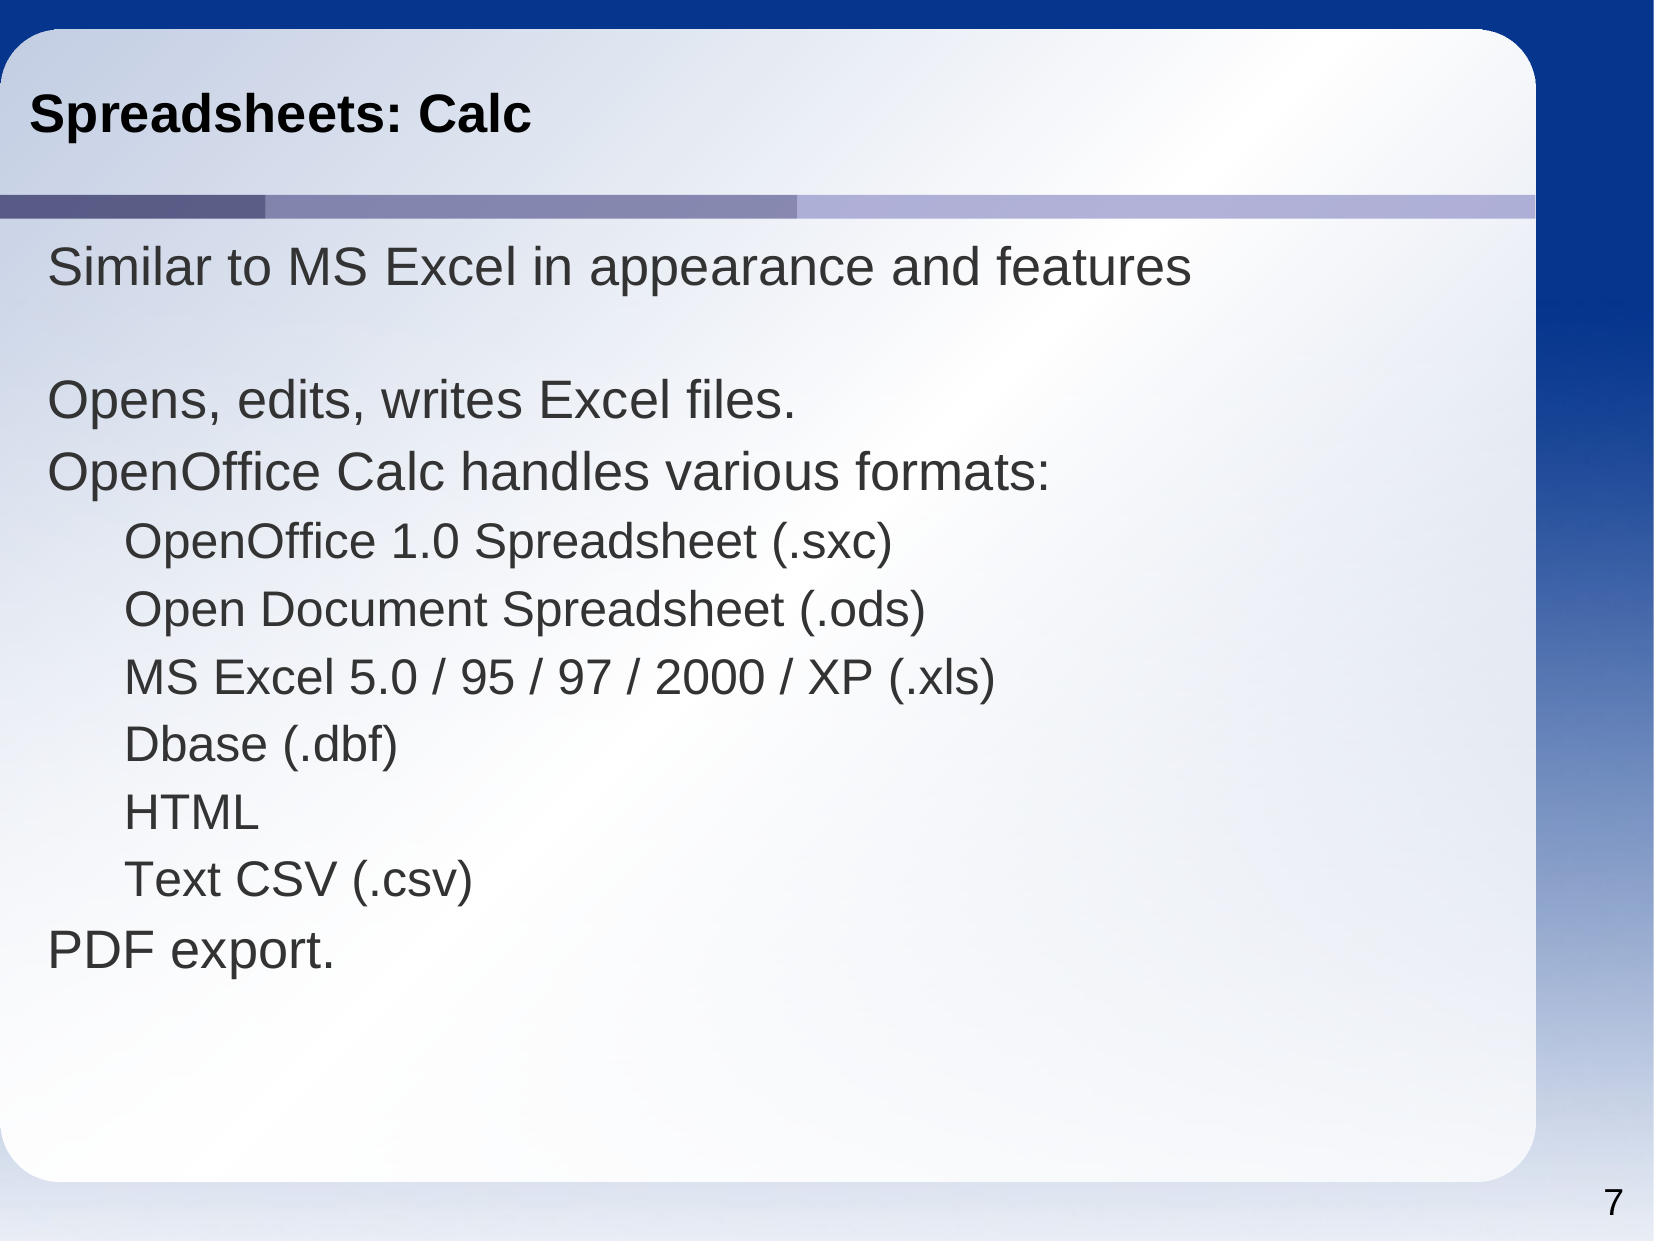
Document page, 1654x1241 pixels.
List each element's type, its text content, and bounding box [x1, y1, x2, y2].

title Spreadsheets: Calc [29, 49, 1506, 178]
picture [0, 0, 1654, 1241]
list Similar to MS Excel in appearance and features Opens, edits, writes Excel files. OpenOffice Calc handles various formats: OpenOffice 1.0 Spreadsheet (.sxc) Open Document Spreadsheet (.ods) MS Excel 5.0 / 95 / 97 / 2000 / XP (.xls) Dbase (.dbf) HTML Text CSV (.csv) PDF export. [29, 236, 1506, 1137]
